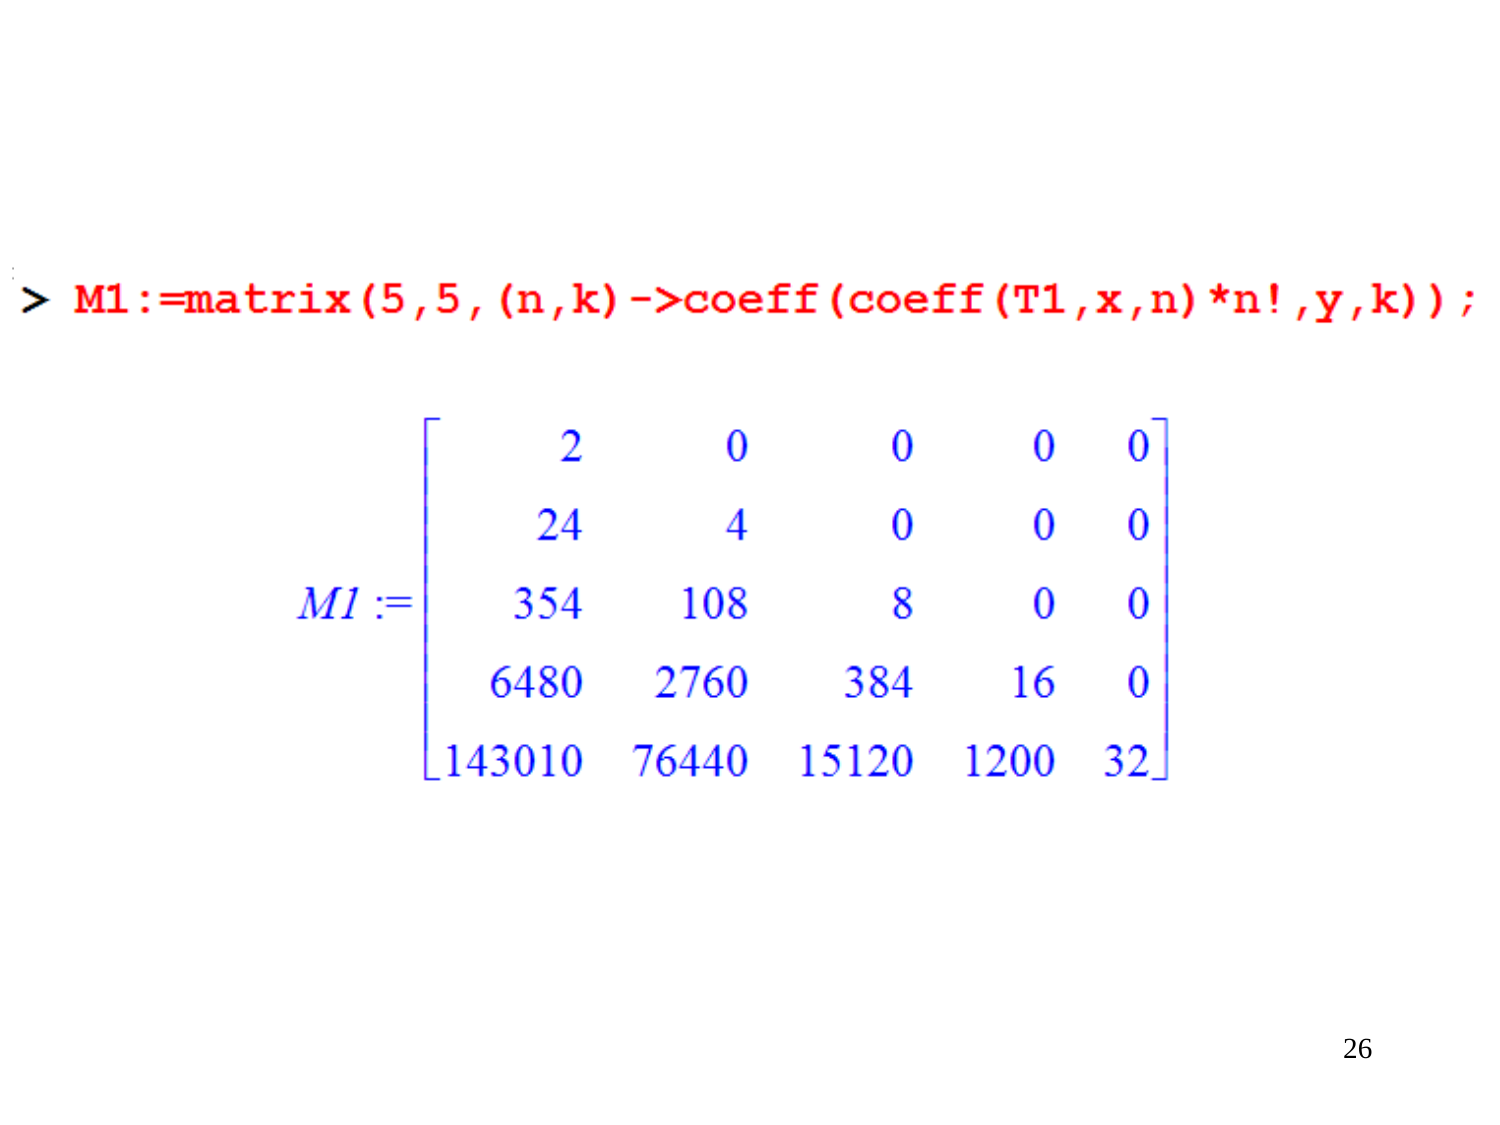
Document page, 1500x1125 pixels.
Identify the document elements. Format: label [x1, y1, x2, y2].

picture [12, 265, 1488, 338]
picture [275, 399, 1225, 801]
